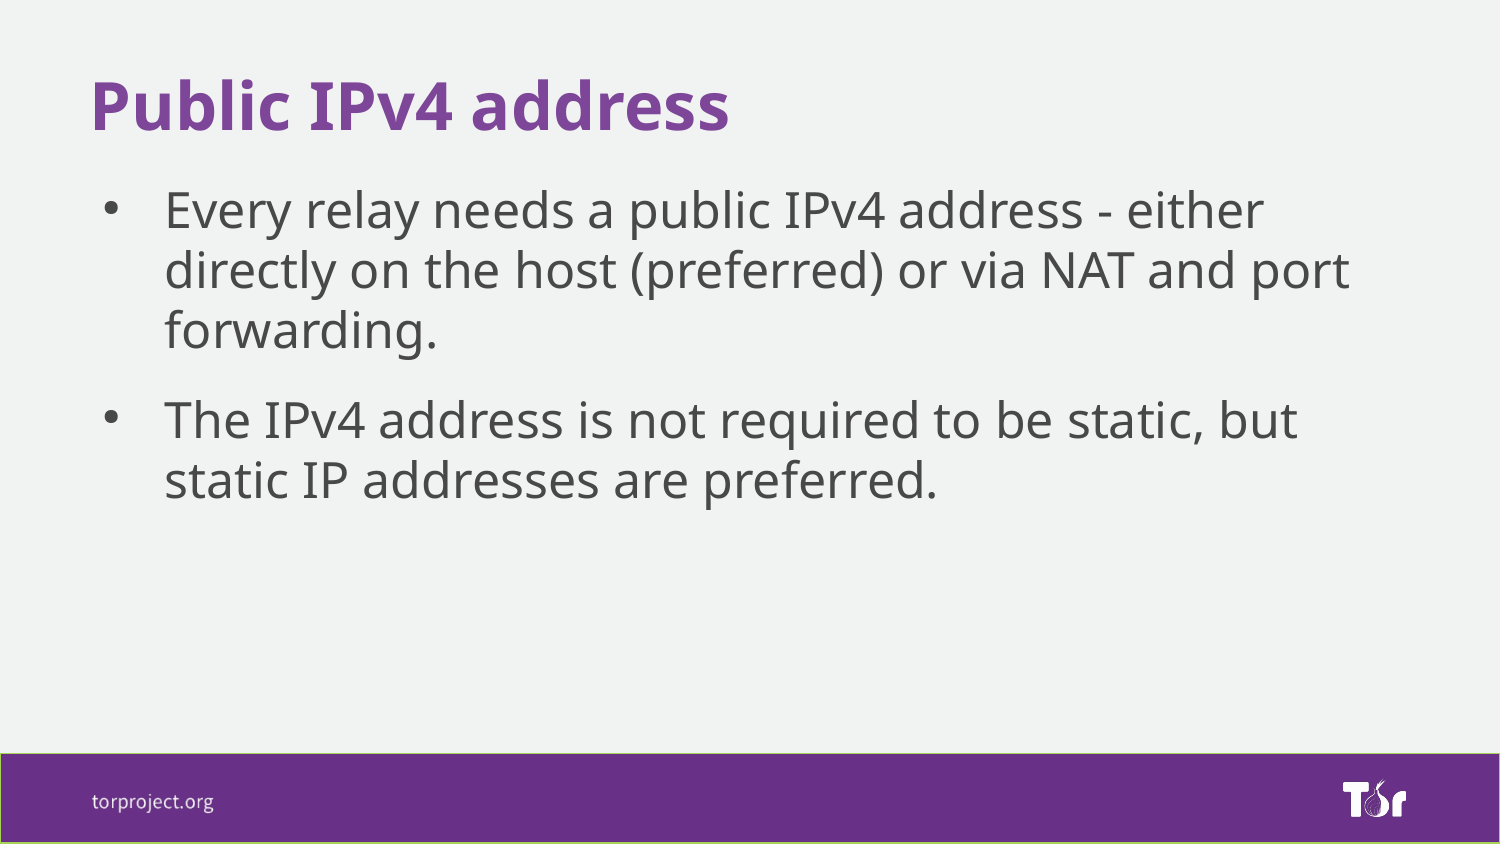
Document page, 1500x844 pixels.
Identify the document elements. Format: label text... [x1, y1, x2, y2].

picture [75, 780, 604, 821]
picture [1343, 778, 1406, 817]
text_box Public IPv4 address [75, 33, 1425, 171]
text_box Every relay needs a public IPv4 address - either directly on the host (preferred) or via NAT and port forwarding. The IPv4 address is not required to be static, but static IP addresses are preferred. [75, 171, 1425, 728]
